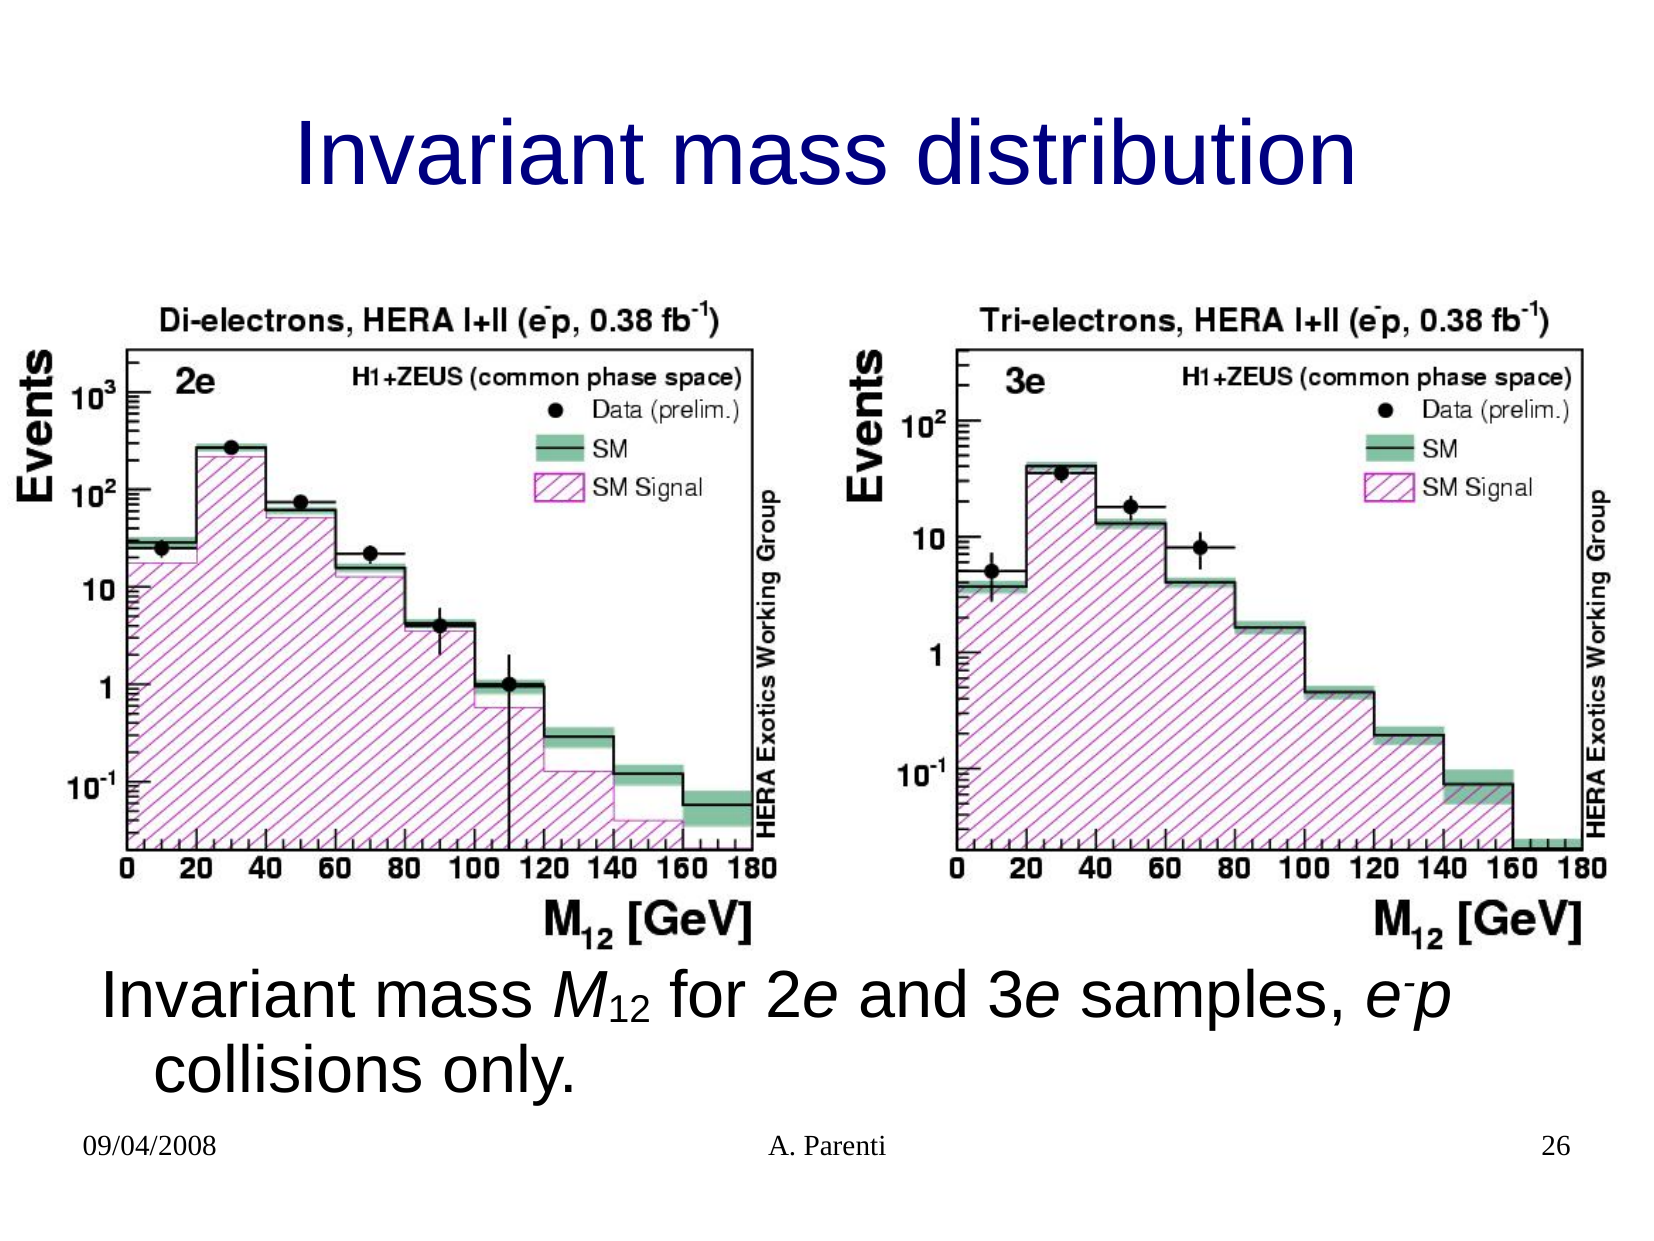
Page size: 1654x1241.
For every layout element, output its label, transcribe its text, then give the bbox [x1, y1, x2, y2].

list Invariant mass M12 for 2e and 3e samples, e-p collisions only. [82, 957, 1571, 1144]
picture [837, 282, 1639, 958]
picture [7, 282, 809, 958]
title Invariant mass distribution [82, 49, 1571, 257]
